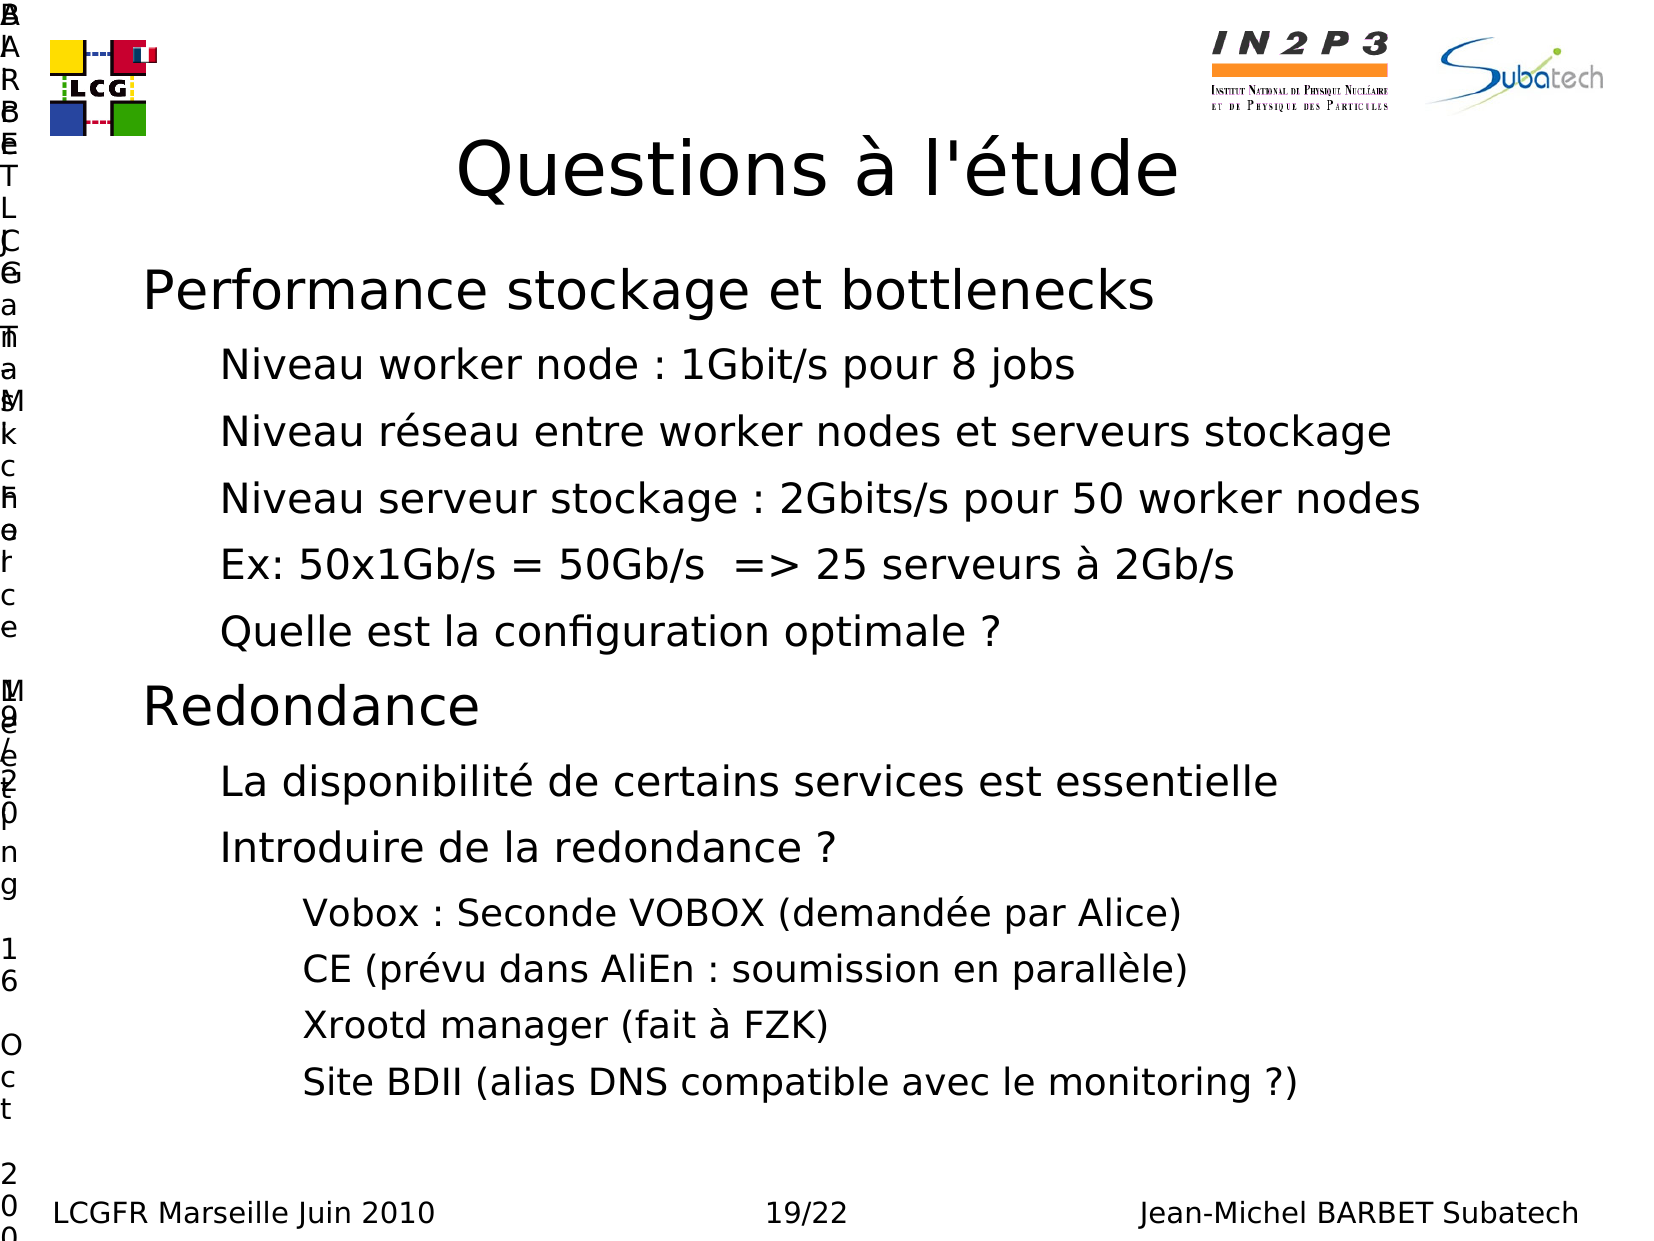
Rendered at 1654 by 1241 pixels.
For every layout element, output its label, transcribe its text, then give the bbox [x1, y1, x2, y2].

picture [50, 40, 159, 136]
picture [1425, 37, 1603, 116]
title Questions à l'étude [112, 75, 1525, 267]
list Performance stockage et bottlenecks Niveau worker node : 1Gbit/s pour 8 jobs Niveau réseau entre worker nodes et serveurs stockage Niveau serveur stockage : 2Gbits/s pour 50 worker nodes Ex: 50x1Gb/s = 50Gb/s => 25 serveurs à 2Gb/s Quelle est la configuration optimale ? Redondance La disponibilité de certains services est essentielle Introduire de la redondance ? Vobox : Seconde VOBOX (demandée par Alice) CE (prévu dans AliEn : soumission en parallèle) Xrootd manager (fait à FZK) Site BDII (alias DNS compatible avec le monitoring ?) [125, 262, 1538, 1108]
picture [1210, 21, 1388, 75]
